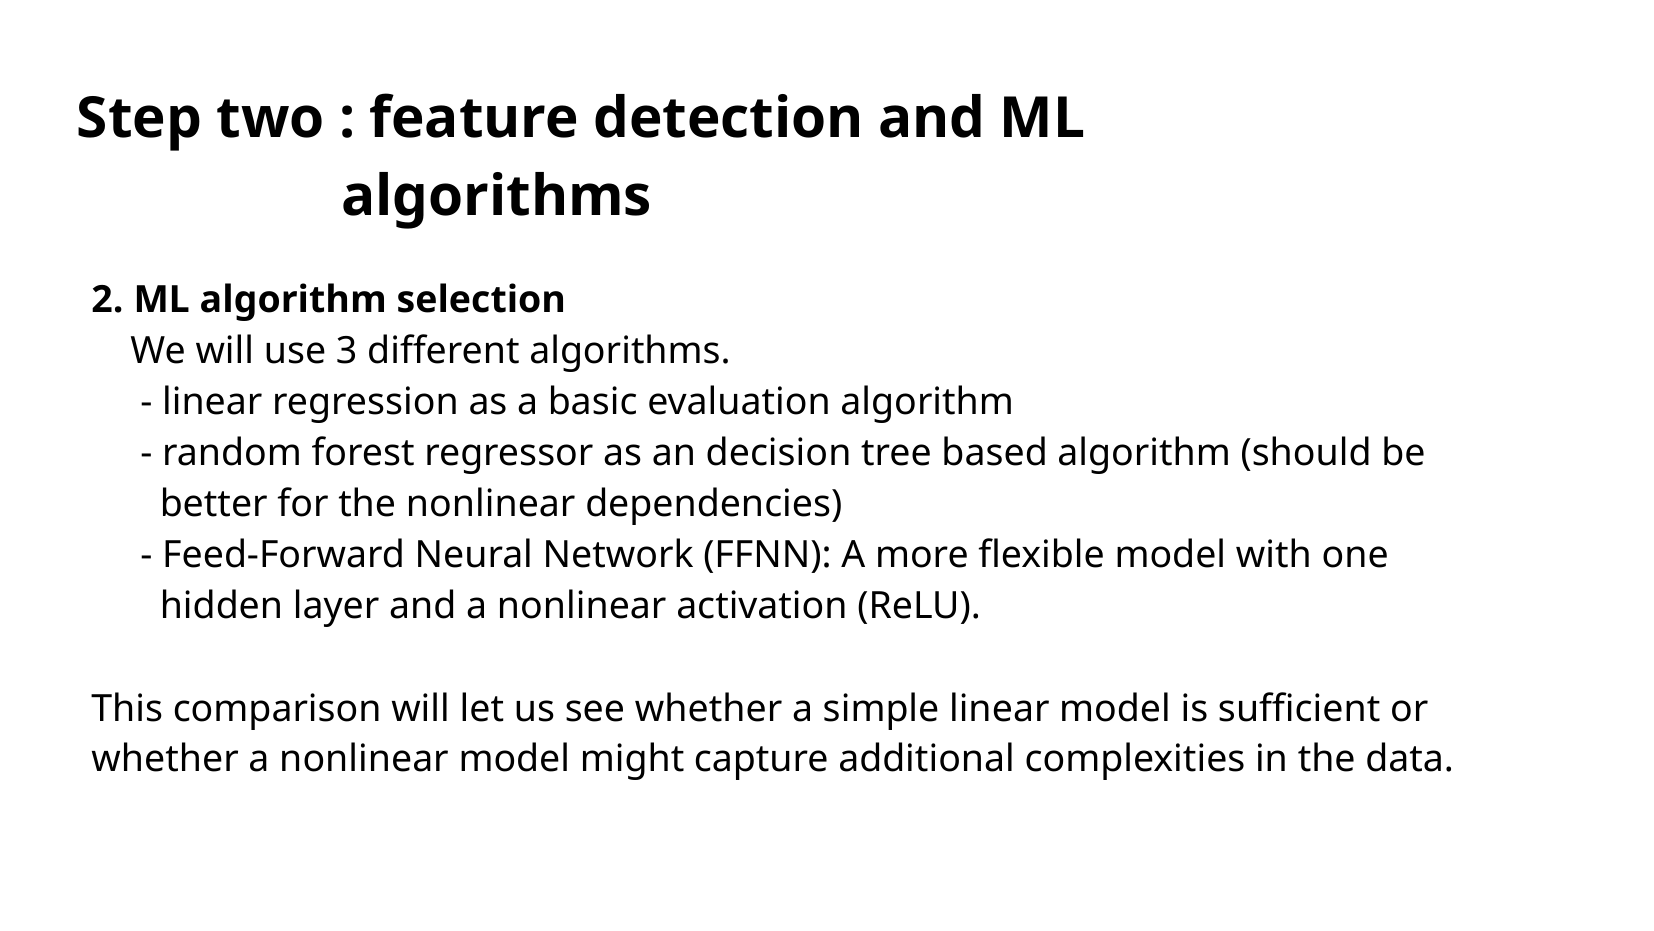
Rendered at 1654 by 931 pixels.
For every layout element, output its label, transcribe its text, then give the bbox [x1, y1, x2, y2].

text_box 2. ML algorithm selection We will use 3 different algorithms. - linear regression as a basic evaluation algorithm - random forest regressor as an decision tree based algorithm (should be better for the nonlinear dependencies) - Feed-Forward Neural Network (FFNN): A more flexible model with one hidden layer and a nonlinear activation (ReLU). This comparison will let us see whether a simple linear model is sufficient or whether a nonlinear model might capture additional complexities in the data. [76, 214, 1576, 895]
title Step two : feature detection and ML algorithms [76, 76, 1565, 214]
